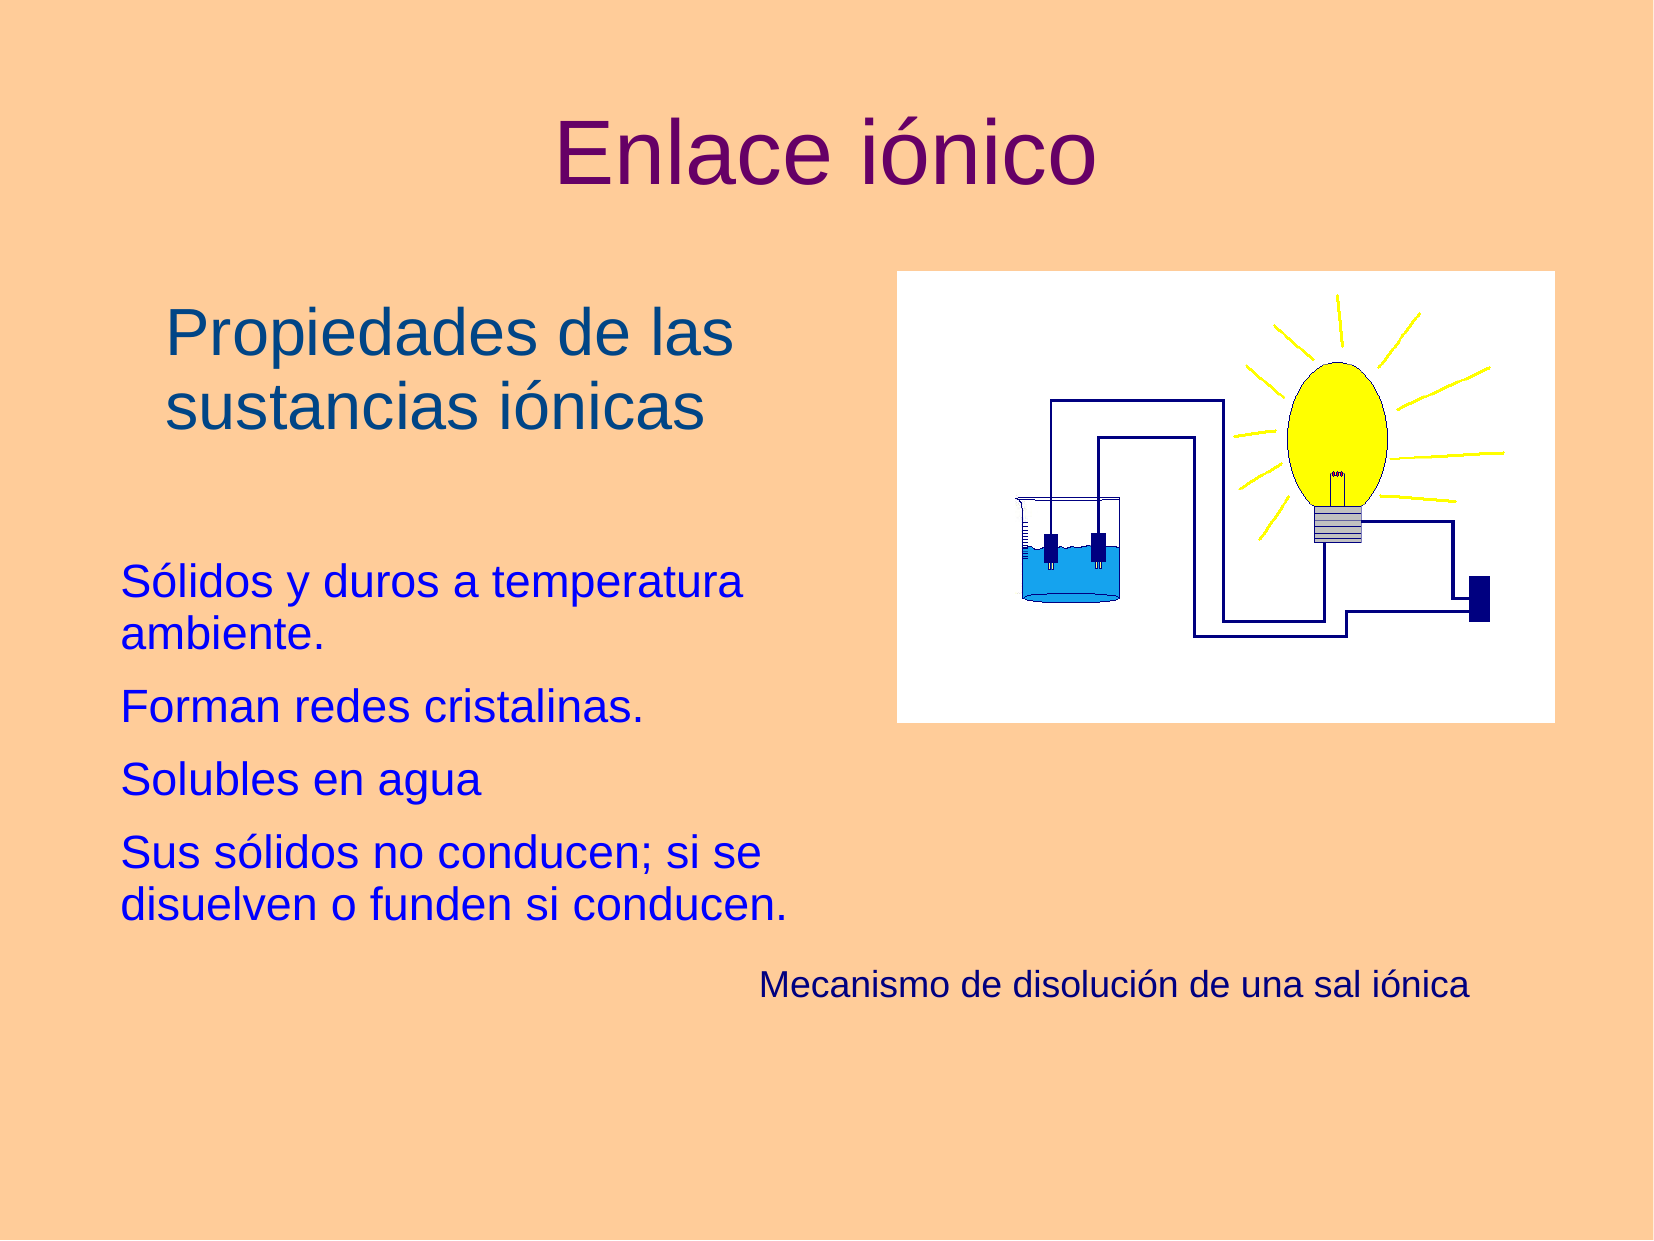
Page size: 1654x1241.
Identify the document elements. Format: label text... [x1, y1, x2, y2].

list Propiedades de las sustancias iónicas [94, 294, 821, 686]
list Sólidos y duros a temperatura ambiente. Forman redes cristalinas. Solubles en agua Sus sólidos no conducen; si se disuelven o funden si conducen. [70, 555, 798, 946]
title Enlace iónico [82, 49, 1571, 257]
picture [897, 271, 1555, 723]
text_box Mecanismo de disolución de una sal iónica [744, 956, 1607, 1028]
